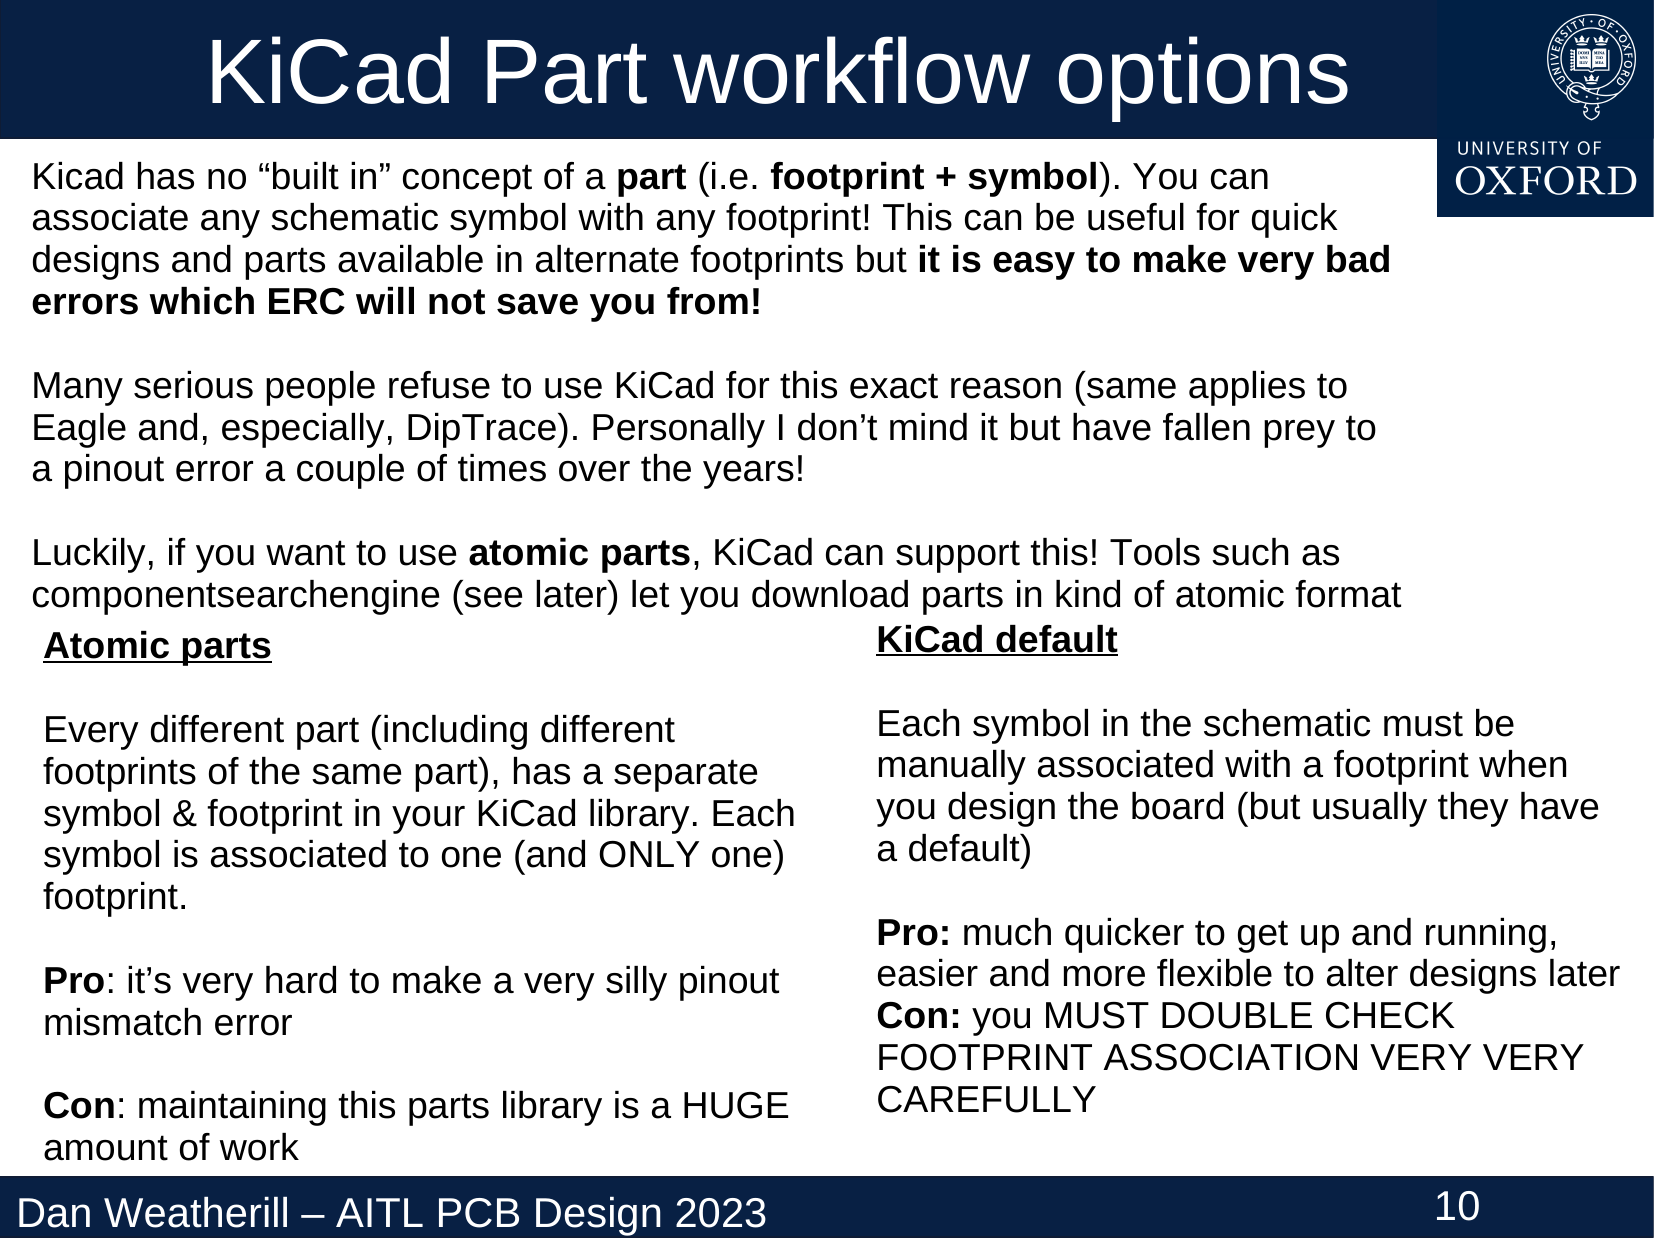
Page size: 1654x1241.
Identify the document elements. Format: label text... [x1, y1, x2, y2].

text_box Kicad has no “built in” concept of a part (i.e. footprint + symbol). You can associate any schematic symbol with any footprint! This can be useful for quick designs and parts available in alternate footprints but it is easy to make very bad errors which ERC will not save you from! Many serious people refuse to use KiCad for this exact reason (same applies to Eagle and, especially, DipTrace). Personally I don’t mind it but have fallen prey to a pinout error a couple of times over the years! Luckily, if you want to use atomic parts, KiCad can support this! Tools such as componentsearchengine (see later) let you download parts in kind of atomic format [16, 148, 1420, 665]
picture [1437, 0, 1654, 217]
text_box Atomic parts Every different part (including different footprints of the same part), has a separate symbol & footprint in your KiCad library. Each symbol is associated to one (and ONLY one) footprint. Pro: it’s very hard to make a very silly pinout mismatch error Con: maintaining this parts library is a HUGE amount of work [28, 618, 821, 1219]
title KiCad Part workflow options [35, 0, 1524, 177]
text_box KiCad default Each symbol in the schematic must be manually associated with a footprint when you design the board (but usually they have a default) Pro: much quicker to get up and running, easier and more flexible to alter designs later Con: you MUST DOUBLE CHECK FOOTPRINT ASSOCIATION VERY VERY CAREFULLY [861, 611, 1644, 1154]
